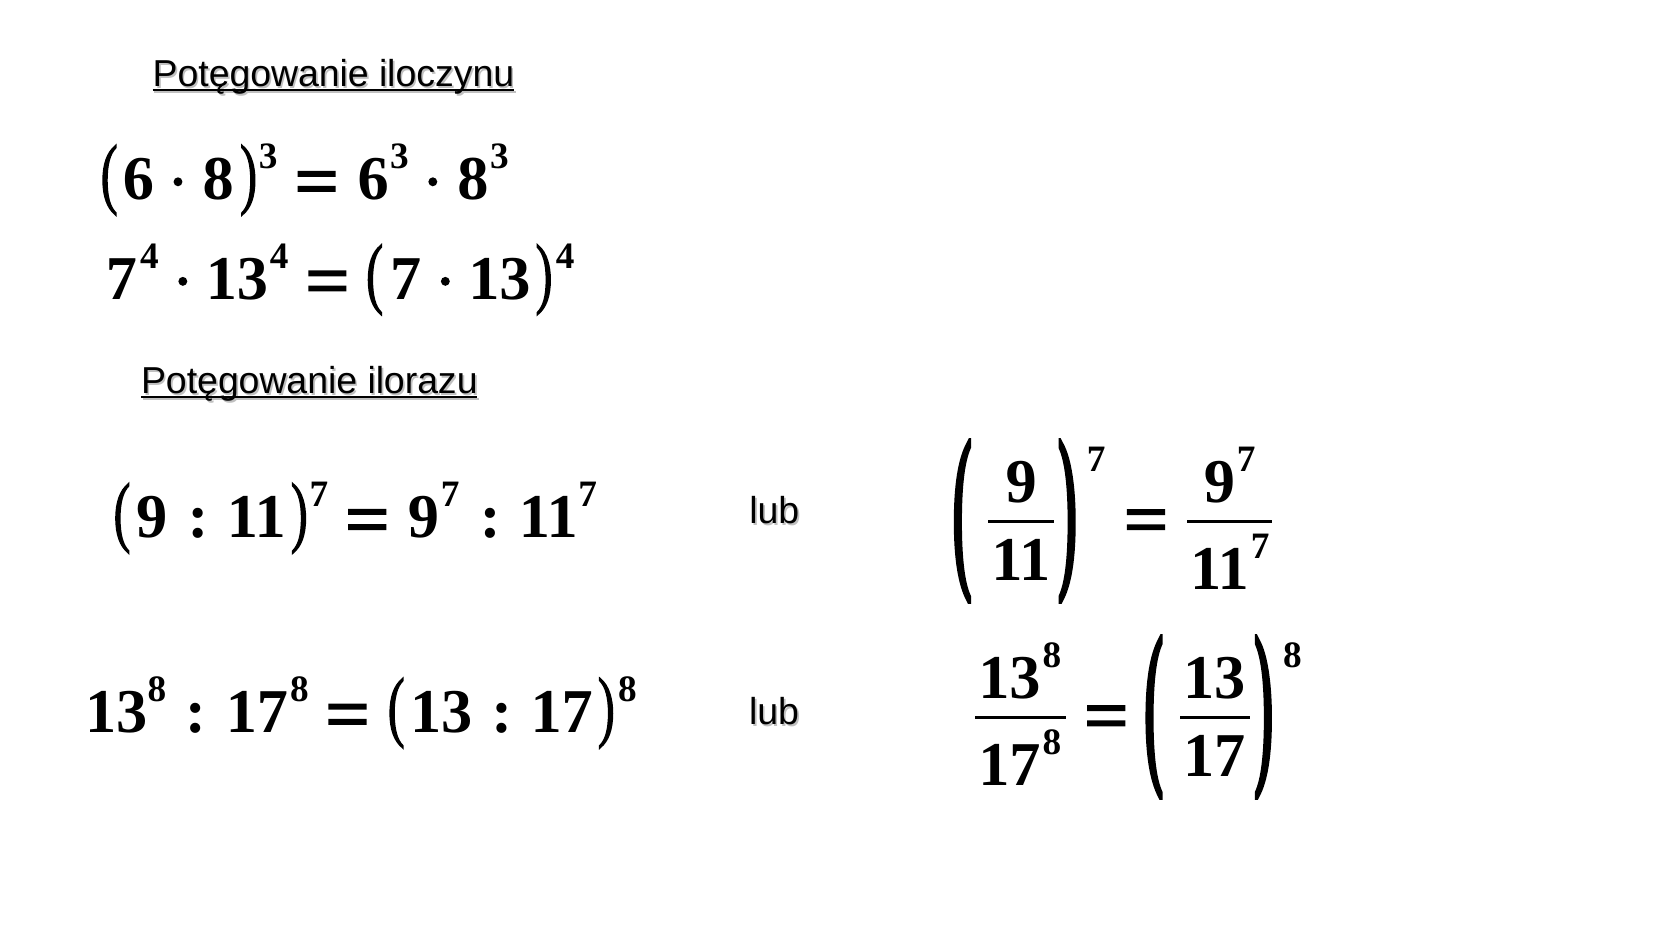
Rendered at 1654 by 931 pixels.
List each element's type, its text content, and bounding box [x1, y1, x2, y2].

chart [91, 135, 516, 218]
chart [104, 473, 604, 556]
chart [79, 668, 643, 751]
text_box Potęgowanie ilorazu [126, 352, 493, 410]
chart [99, 235, 581, 318]
chart [944, 438, 1283, 604]
text_box lub [734, 482, 814, 540]
text_box Potęgowanie iloczynu [138, 45, 530, 103]
text_box lub [734, 683, 814, 741]
chart [965, 634, 1309, 800]
